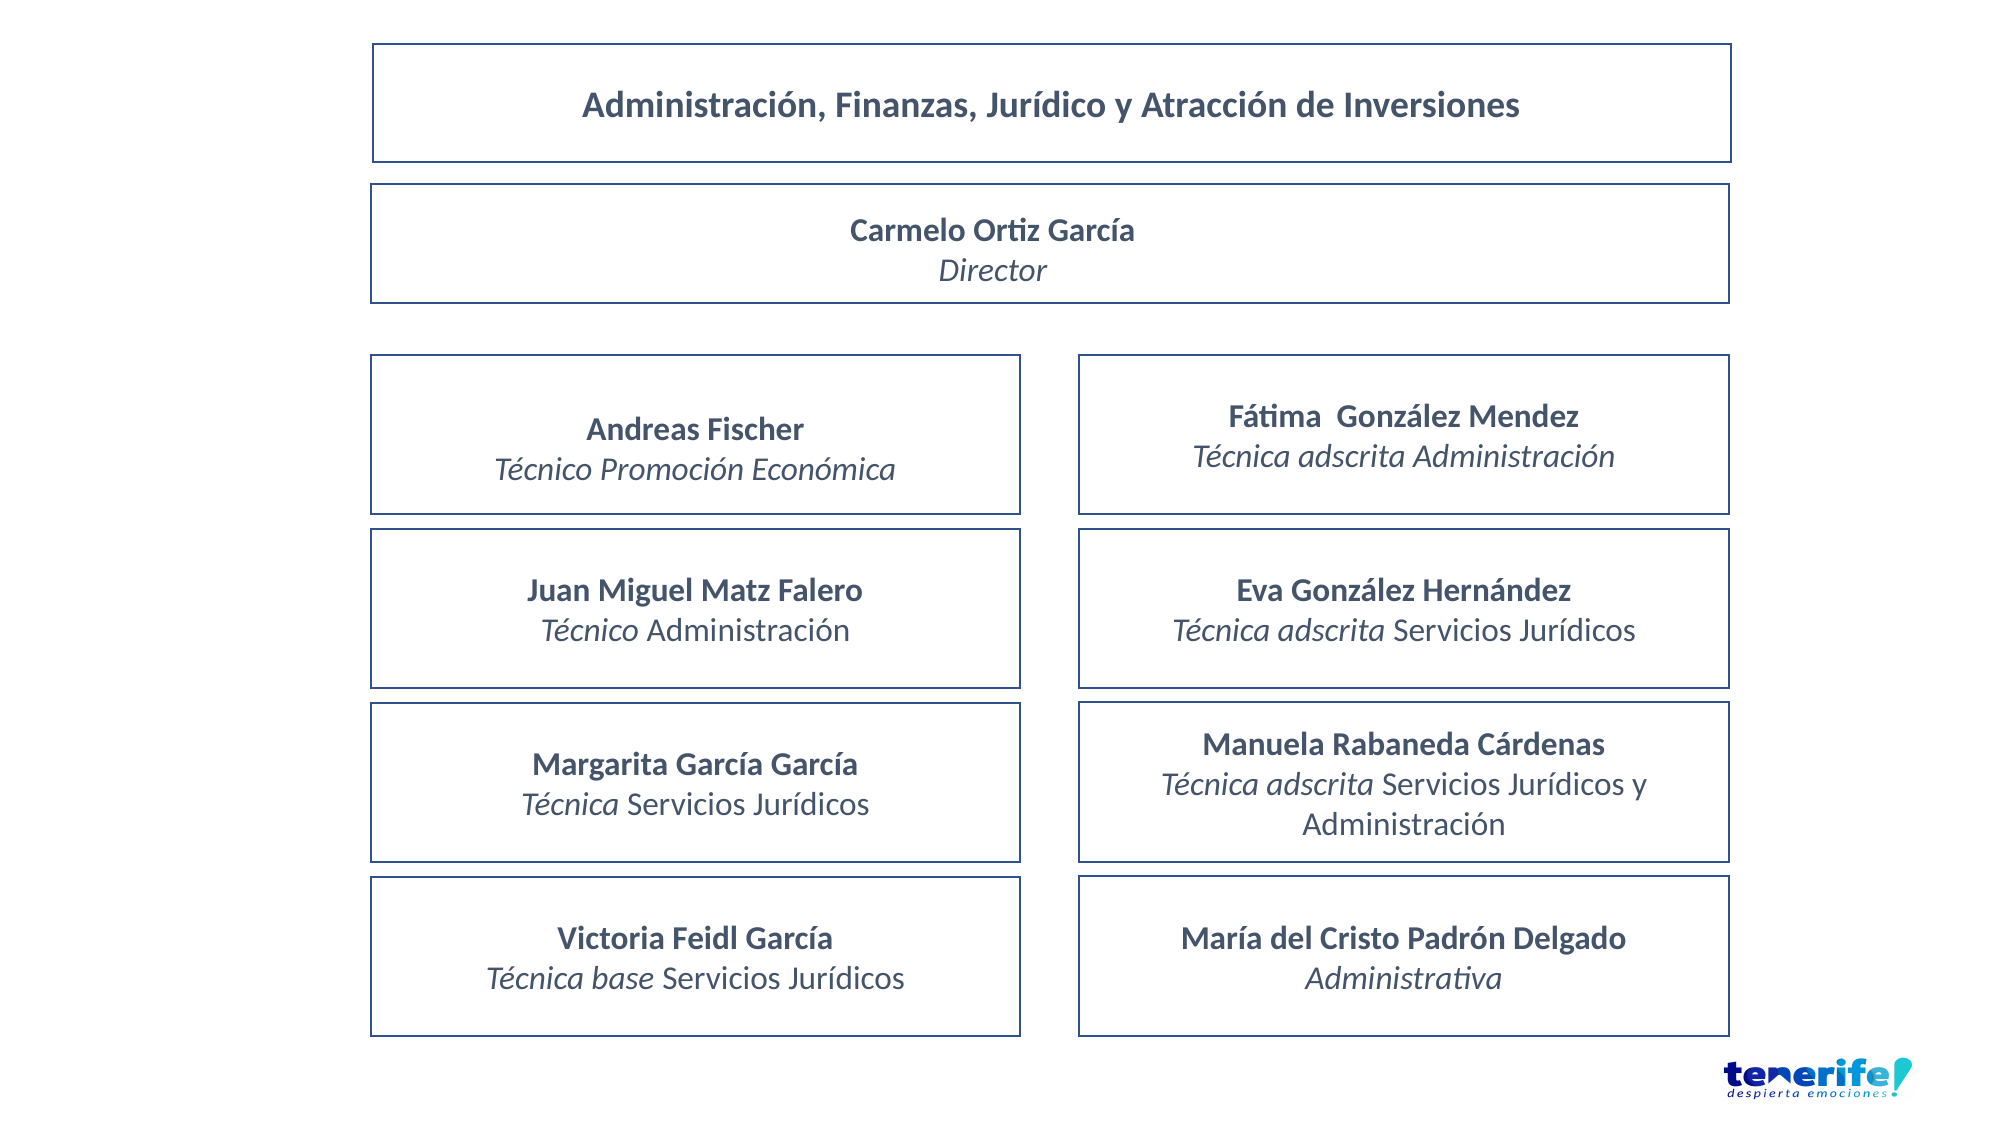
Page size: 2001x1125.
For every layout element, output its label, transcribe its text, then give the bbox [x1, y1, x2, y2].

text_box Andreas Fischer Técnico Promoción Económica [371, 355, 1020, 514]
text_box Carmelo Ortiz García Director [657, 201, 1330, 296]
text_box Victoria Feidl García Técnica base Servicios Jurídicos [371, 877, 1020, 1036]
text_box Juan Miguel Matz Falero Técnico Administración [371, 529, 1020, 688]
text_box Eva González Hernández Técnica adscrita Servicios Jurídicos [1079, 529, 1729, 688]
text_box Administración, Finanzas, Jurídico y Atracción de Inversiones [373, 44, 1731, 162]
text_box María del Cristo Padrón Delgado Administrativa [1079, 876, 1729, 1036]
text_box Fátima González Mendez Técnica adscrita Administración [1079, 355, 1729, 514]
picture [1719, 1054, 1916, 1101]
text_box Manuela Rabaneda Cárdenas Técnica adscrita Servicios Jurídicos y Administración [1079, 702, 1729, 862]
text_box Margarita García García Técnica Servicios Jurídicos [371, 703, 1020, 862]
